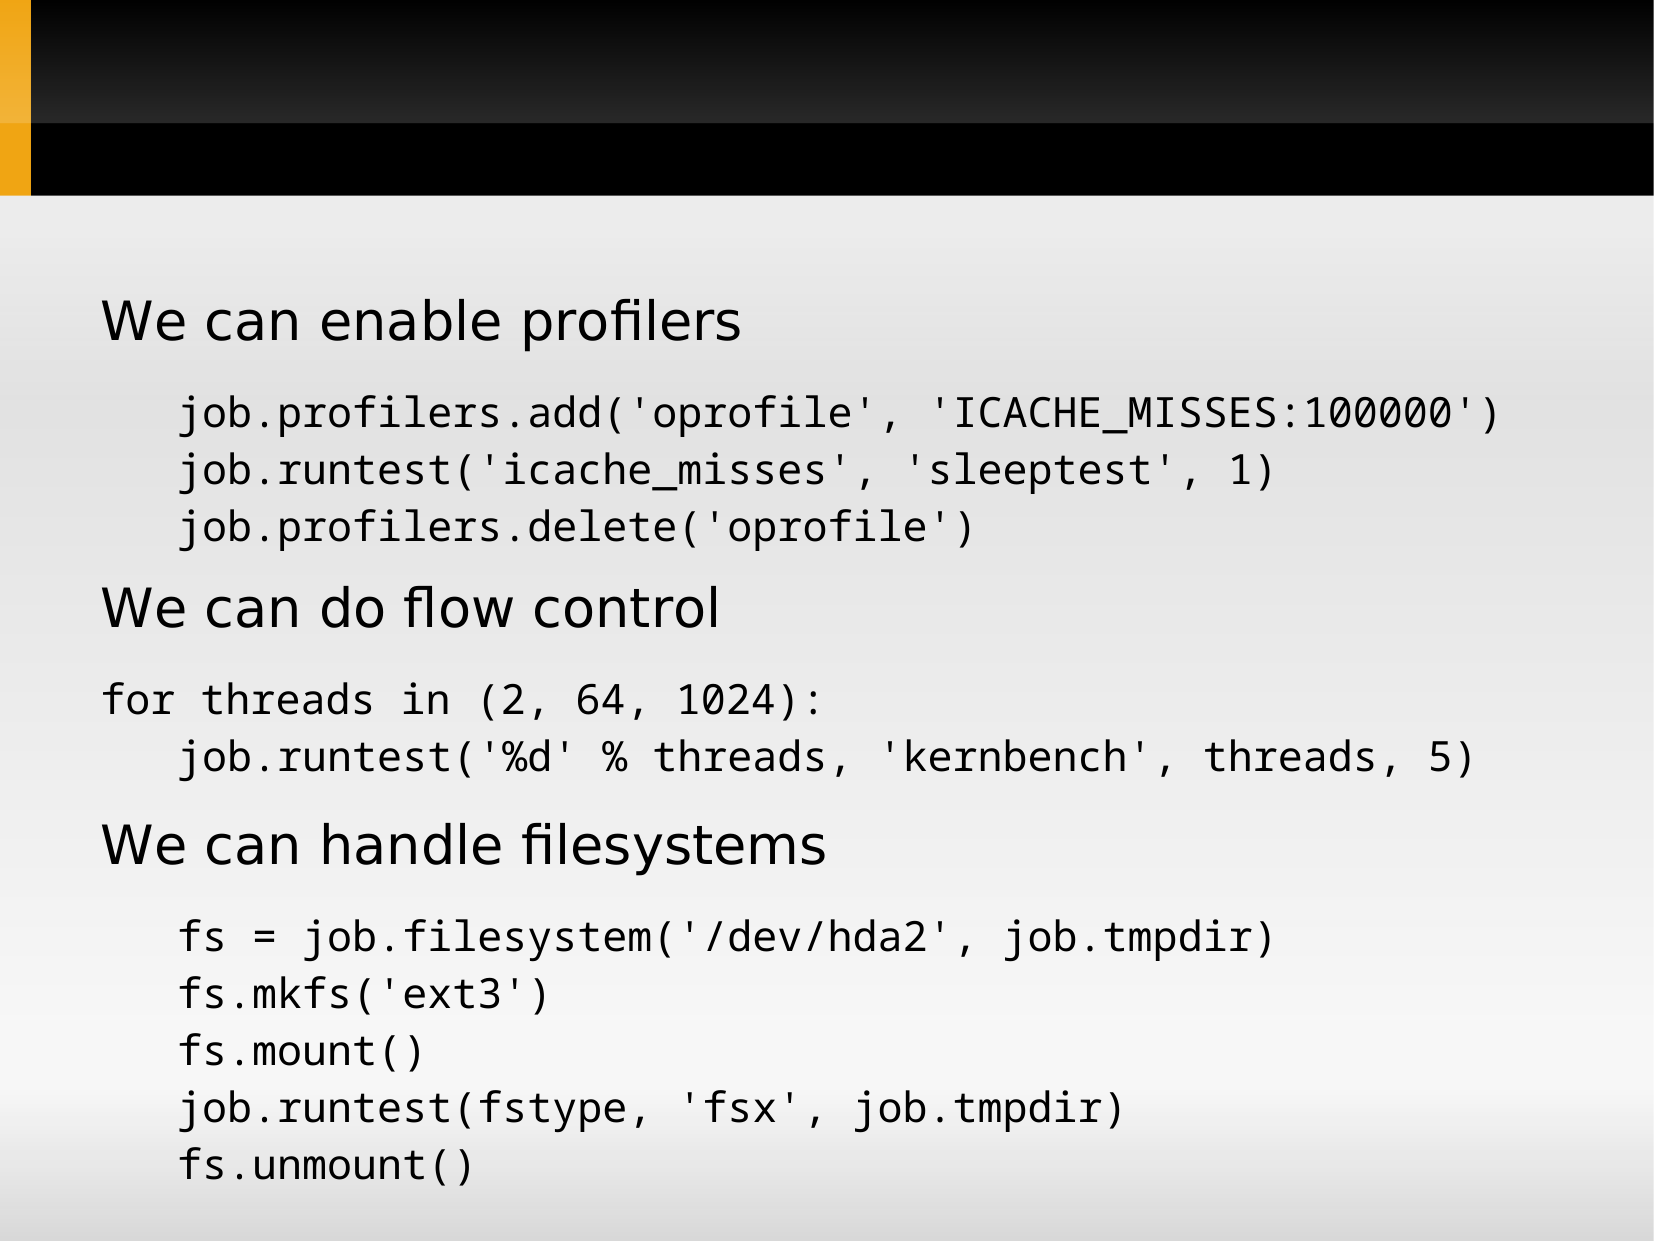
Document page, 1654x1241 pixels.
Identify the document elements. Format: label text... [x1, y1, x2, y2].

list We can enable profilers job.profilers.add('oprofile', 'ICACHE_MISSES:100000') job.runtest('icache_misses', 'sleeptest', 1) job.profilers.delete('oprofile') We can do flow control for threads in (2, 64, 1024): job.runtest('%d' % threads, 'kernbench', threads, 5) We can handle filesystems fs = job.filesystem('/dev/hda2', job.tmpdir) fs.mkfs('ext3') fs.mount() job.runtest(fstype, 'fsx', job.tmpdir) fs.unmount() [82, 290, 1571, 1201]
picture [0, 0, 1654, 1241]
